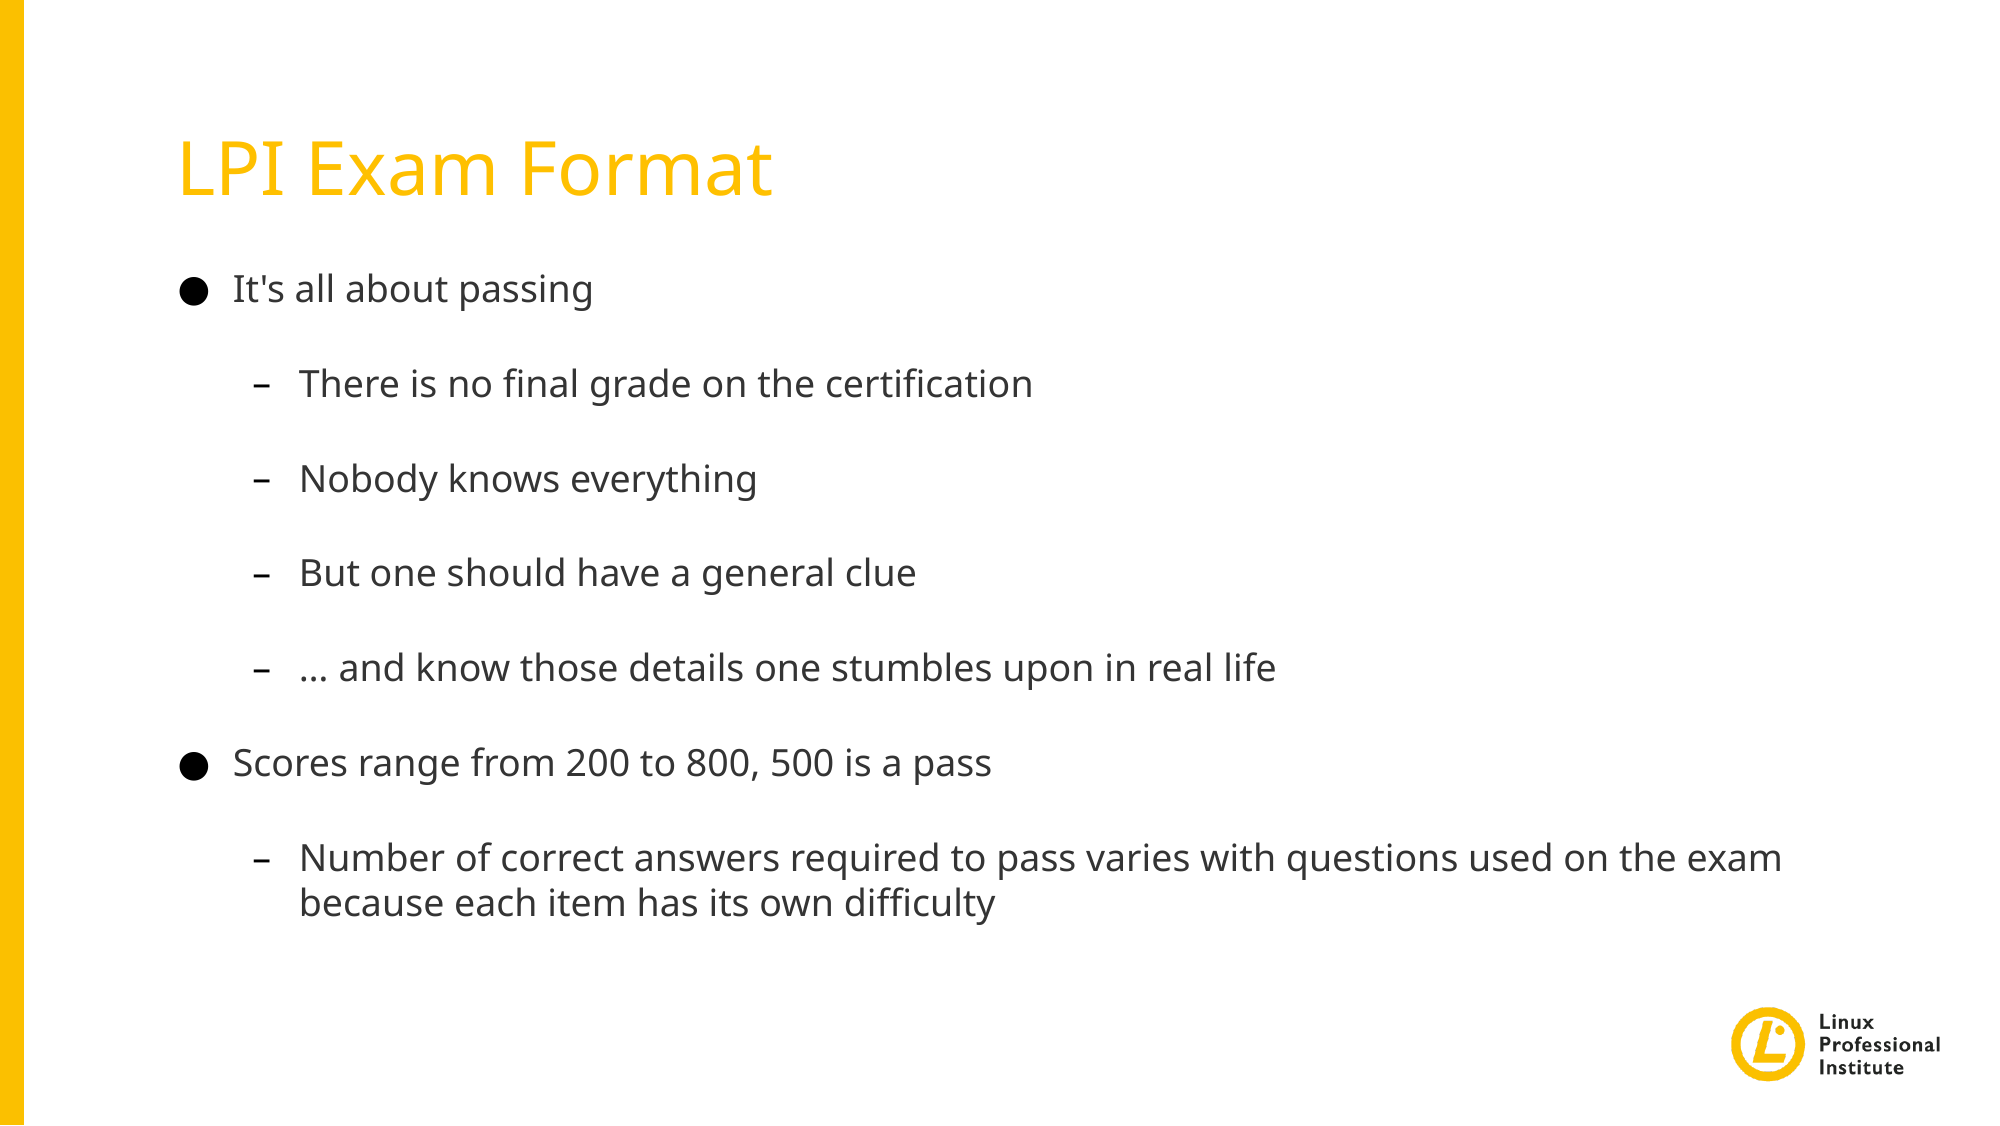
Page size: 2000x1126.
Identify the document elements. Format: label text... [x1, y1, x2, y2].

text_box LPI Exam Format [161, 99, 1886, 261]
text_box It's all about passing There is no final grade on the certification Nobody knows everything But one should have a general clue … and know those details one stumbles upon in real life Scores range from 200 to 800, 500 is a pass Number of correct answers required to pass varies with questions used on the exam because each item has its own difficulty [162, 257, 1878, 1014]
picture [1701, 987, 1969, 1101]
text_box [0, 0, 24, 1125]
